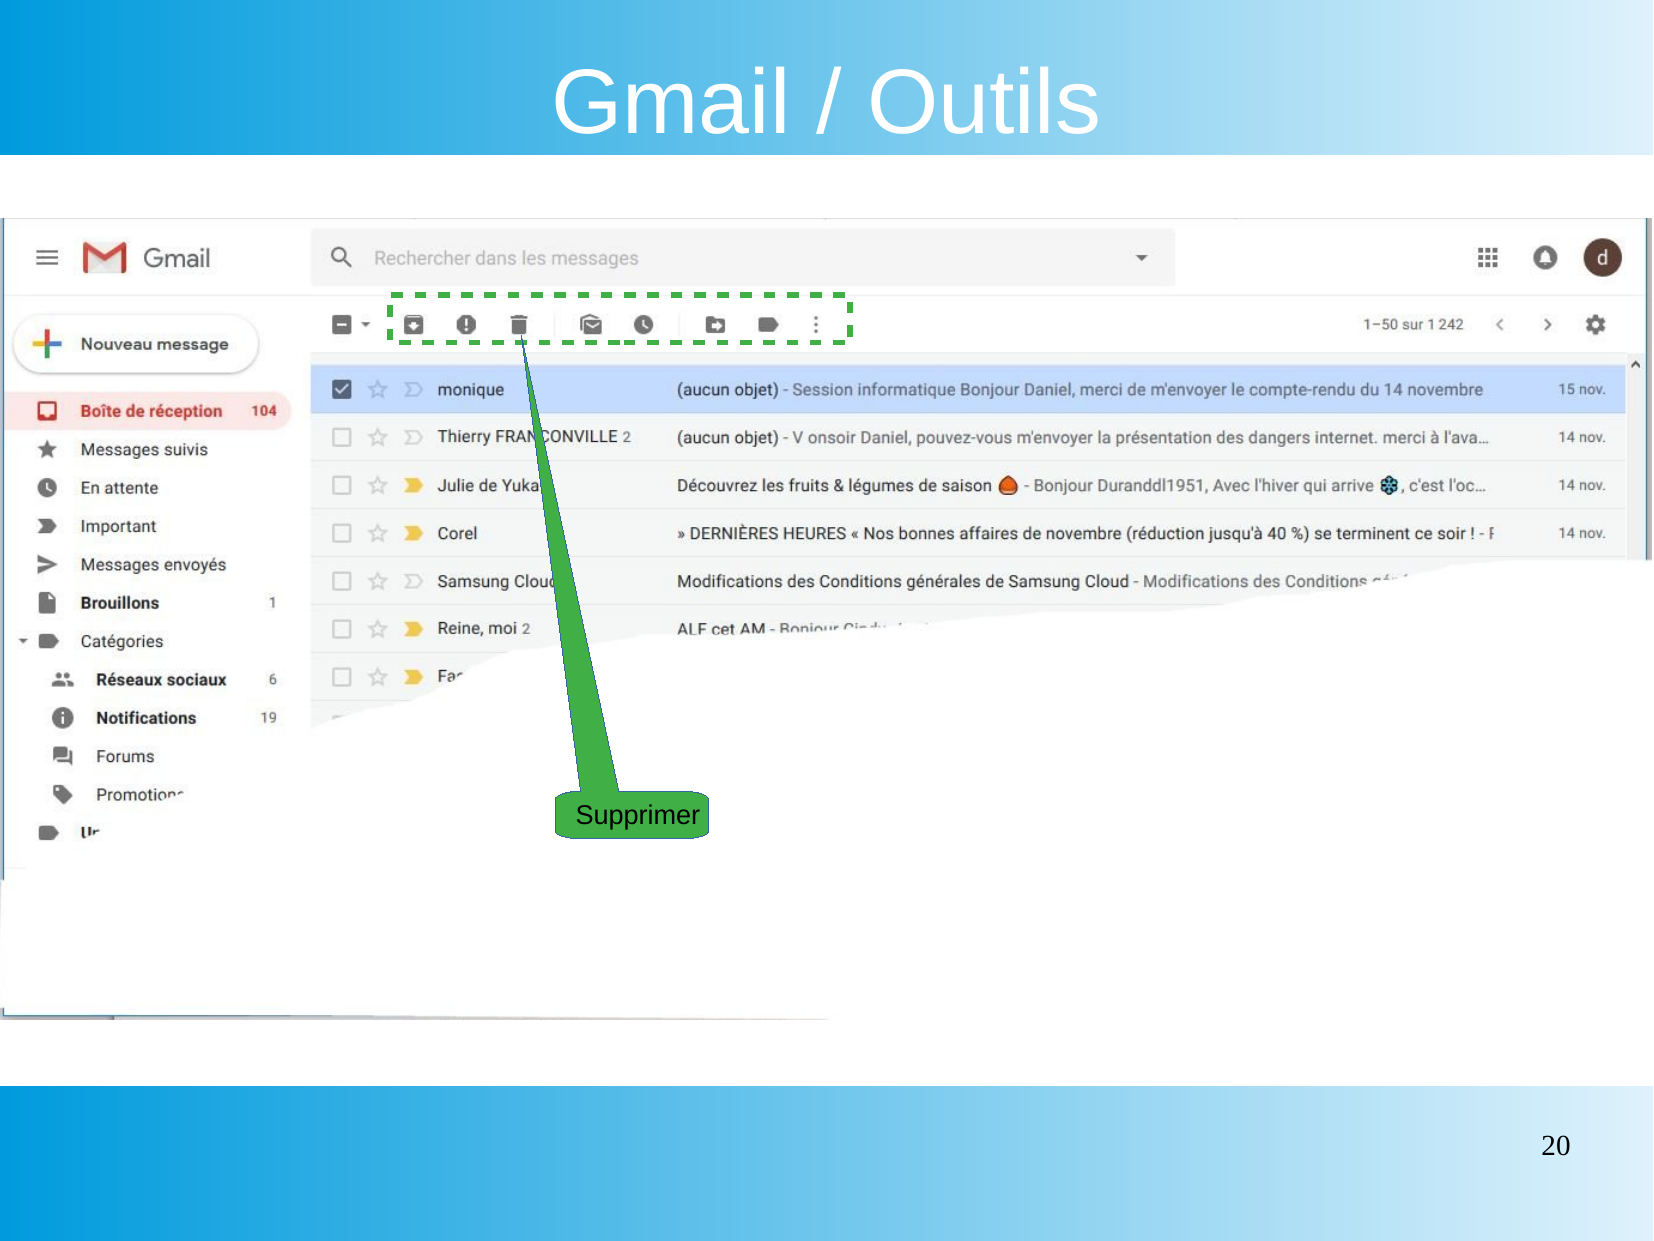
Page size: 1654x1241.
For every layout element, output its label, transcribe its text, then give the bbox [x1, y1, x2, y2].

text_box Supprimer [521, 335, 709, 839]
title Gmail / Outils [82, 49, 1571, 155]
picture [0, 218, 1652, 1020]
